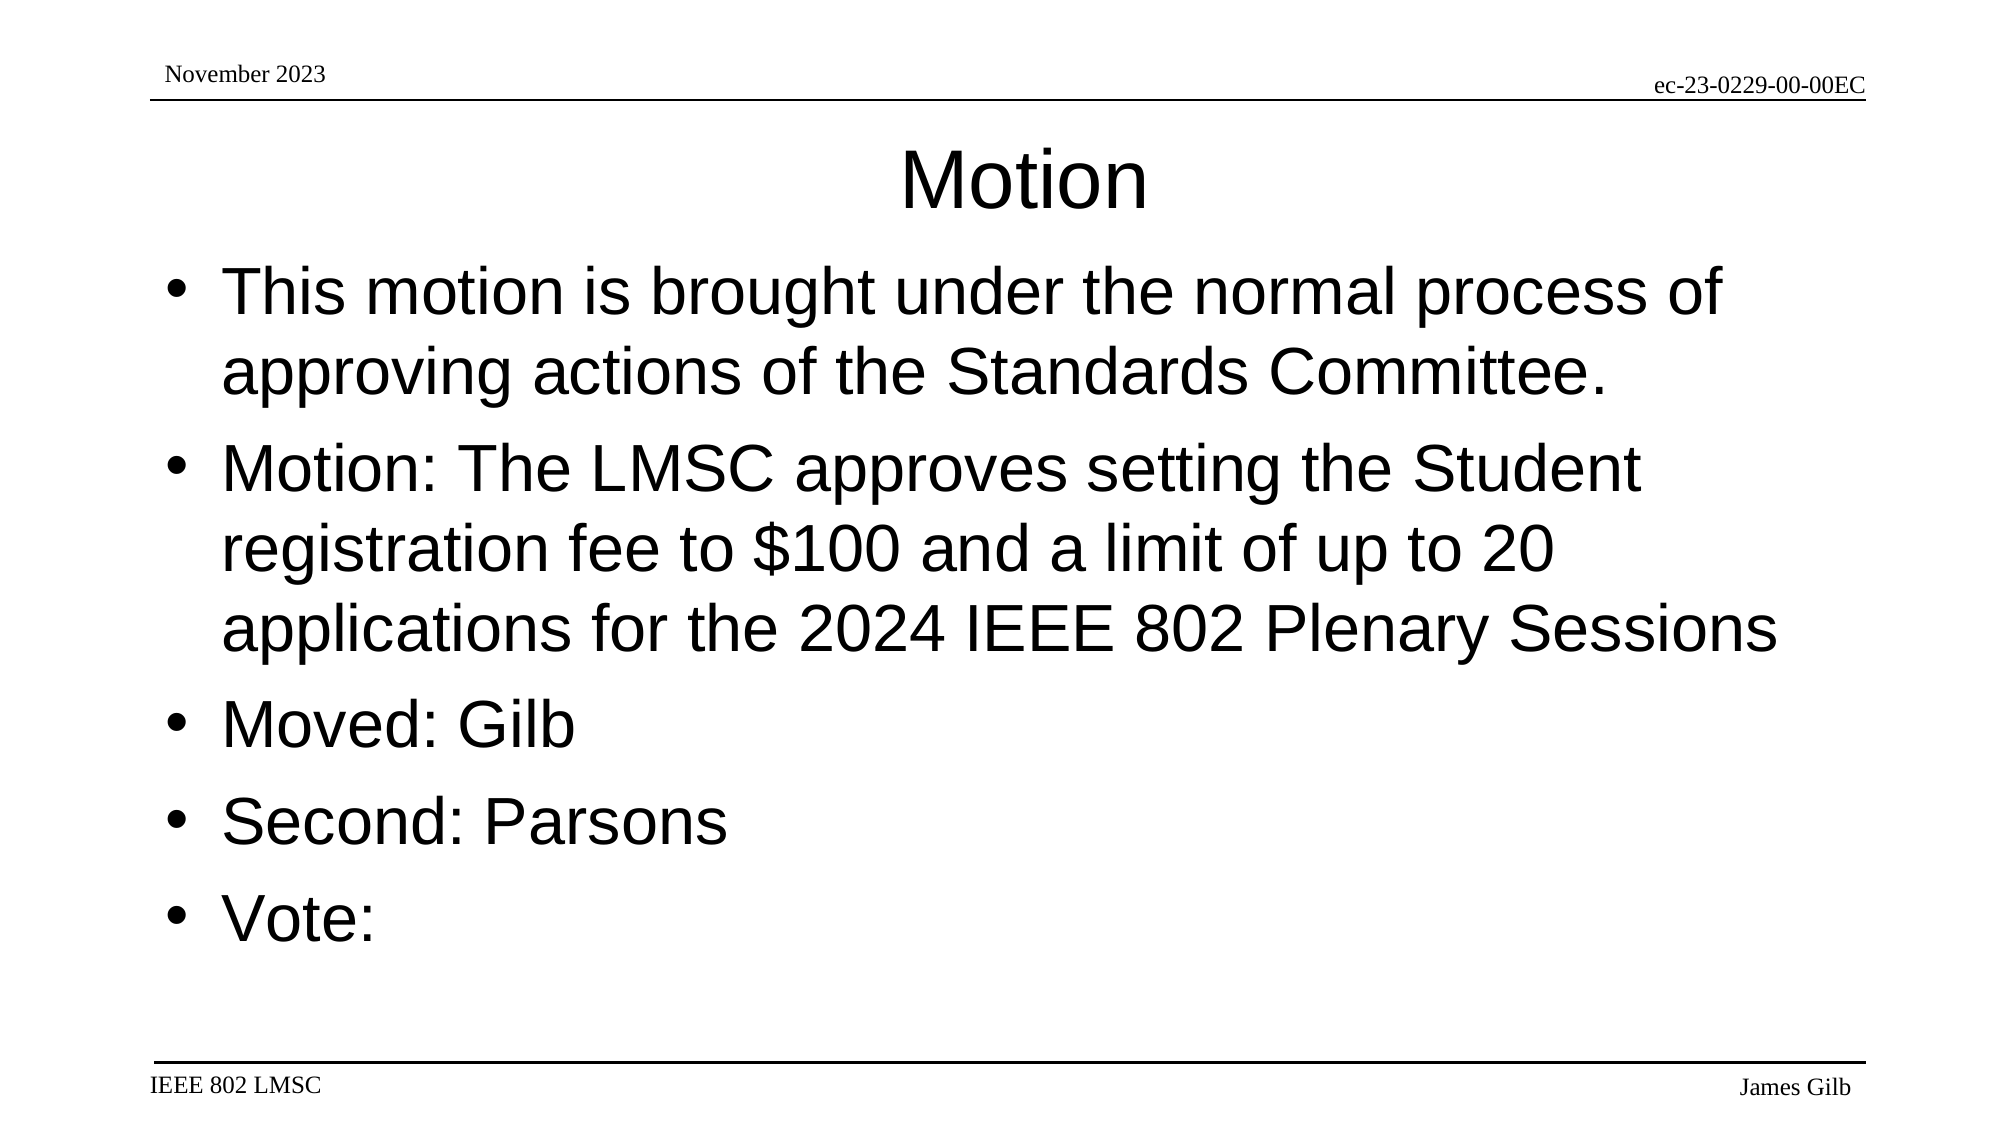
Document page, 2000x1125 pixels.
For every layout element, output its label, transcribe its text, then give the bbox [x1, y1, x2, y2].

title Motion [149, 112, 1900, 238]
list This motion is brought under the normal process of approving actions of the Standards Committee. Motion: The LMSC approves setting the Student registration fee to $100 and a limit of up to 20 applications for the 2024 IEEE 802 Plenary Sessions Moved: Gilb Second: Parsons Vote: [149, 239, 1900, 1051]
